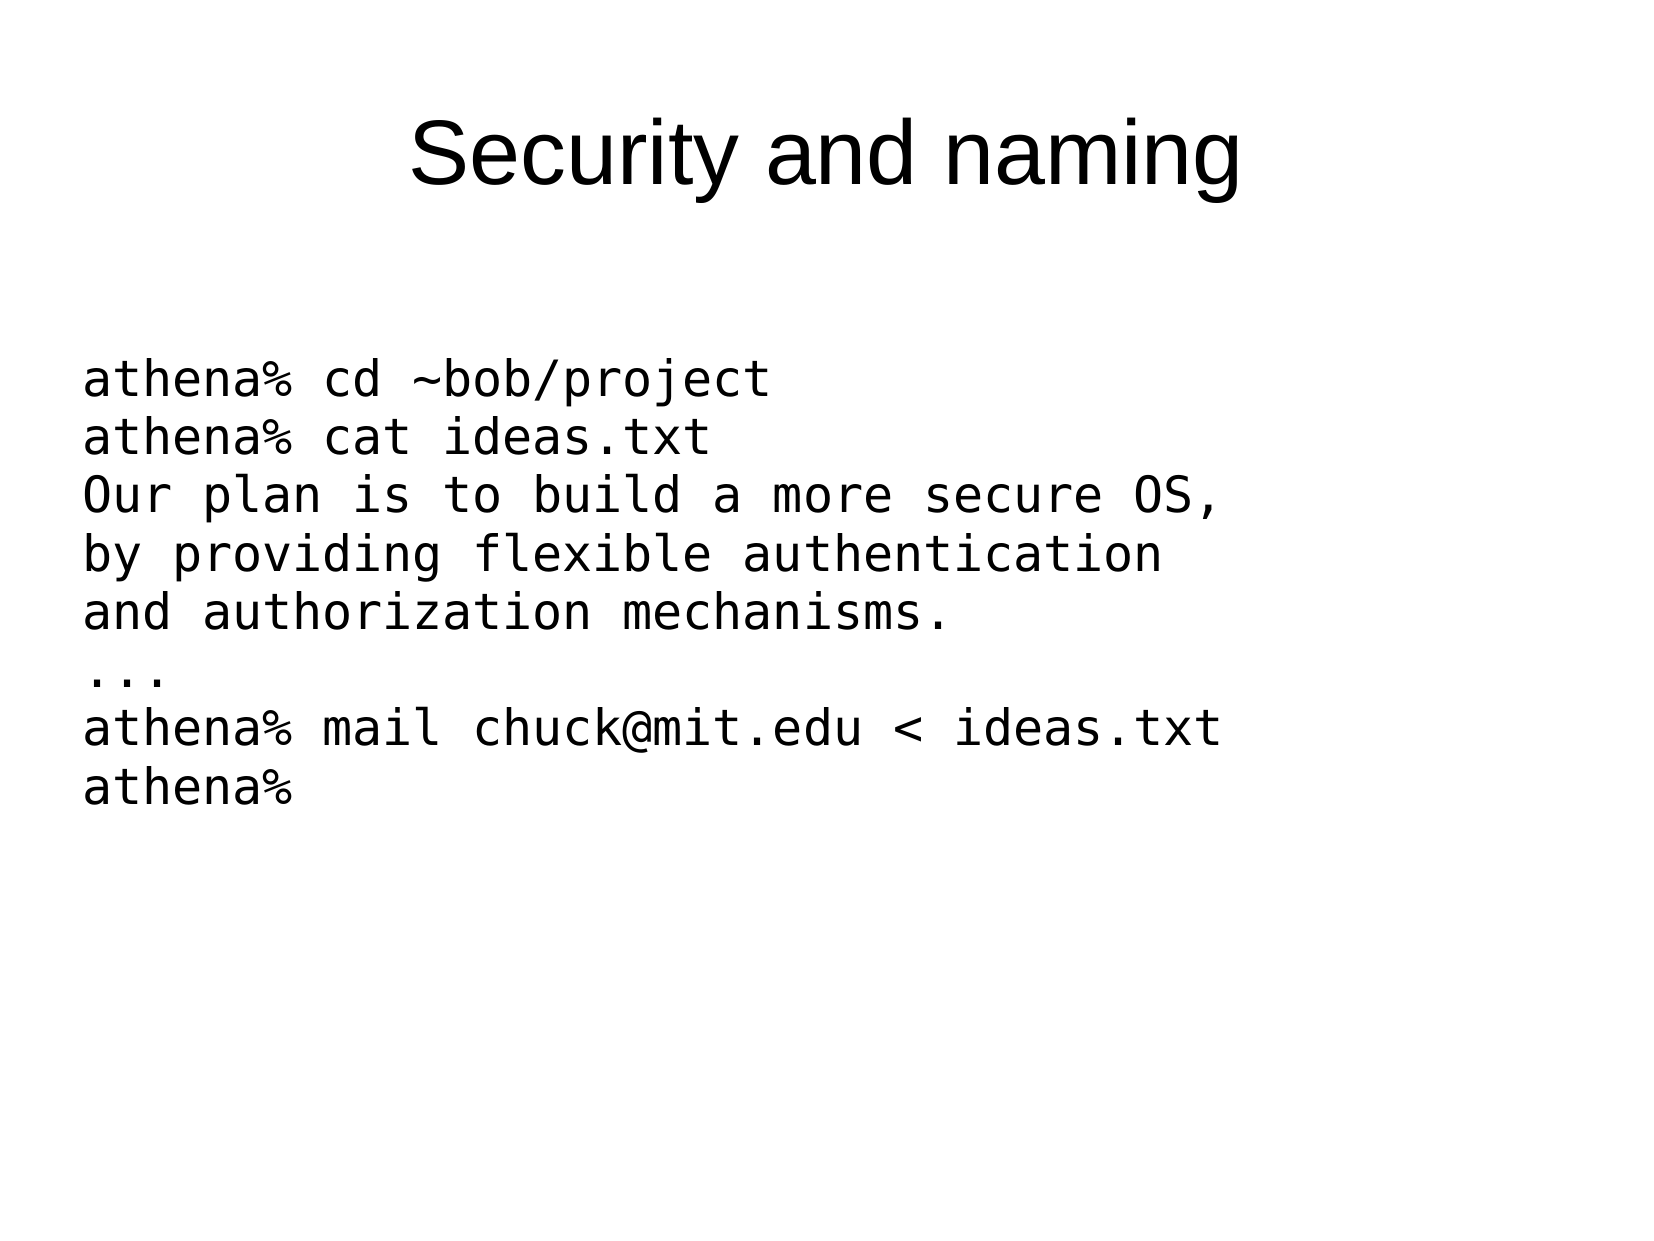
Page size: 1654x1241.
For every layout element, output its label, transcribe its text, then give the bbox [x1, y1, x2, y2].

title Security and naming [82, 56, 1571, 250]
subtitle athena% cd ~bob/project athena% cat ideas.txt Our plan is to build a more secure OS, by providing flexible authentication and authorization mechanisms. ... athena% mail chuck@mit.edu < ideas.txt athena% [82, 297, 1571, 1102]
